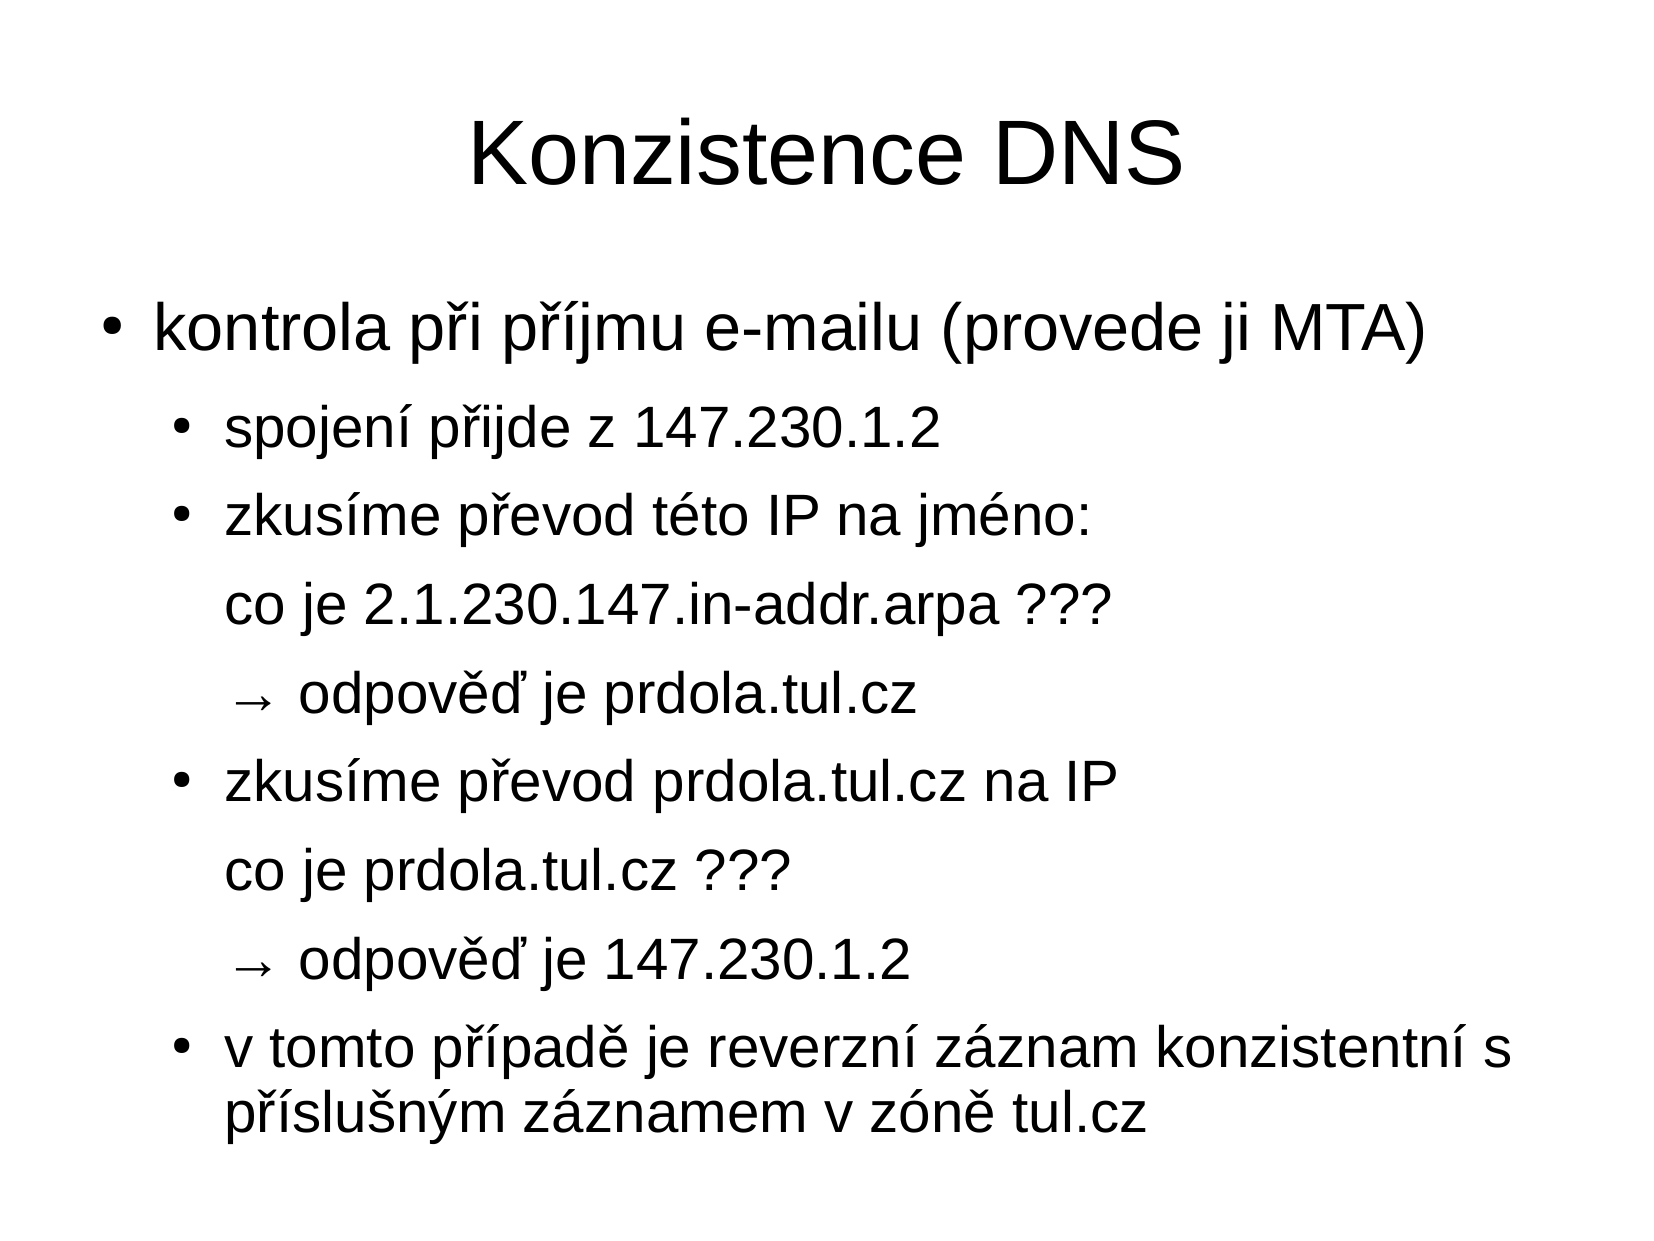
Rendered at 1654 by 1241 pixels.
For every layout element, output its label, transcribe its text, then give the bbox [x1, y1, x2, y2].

list kontrola při příjmu e-mailu (provede ji MTA) spojení přijde z 147.230.1.2 zkusíme převod této IP na jméno: co je 2.1.230.147.in-addr.arpa ??? → odpověď je prdola.tul.cz zkusíme převod prdola.tul.cz na IP co je prdola.tul.cz ??? → odpověď je 147.230.1.2 v tomto případě je reverzní záznam konzistentní s příslušným záznamem v zóně tul.cz [82, 290, 1571, 1146]
title Konzistence DNS [82, 49, 1571, 257]
